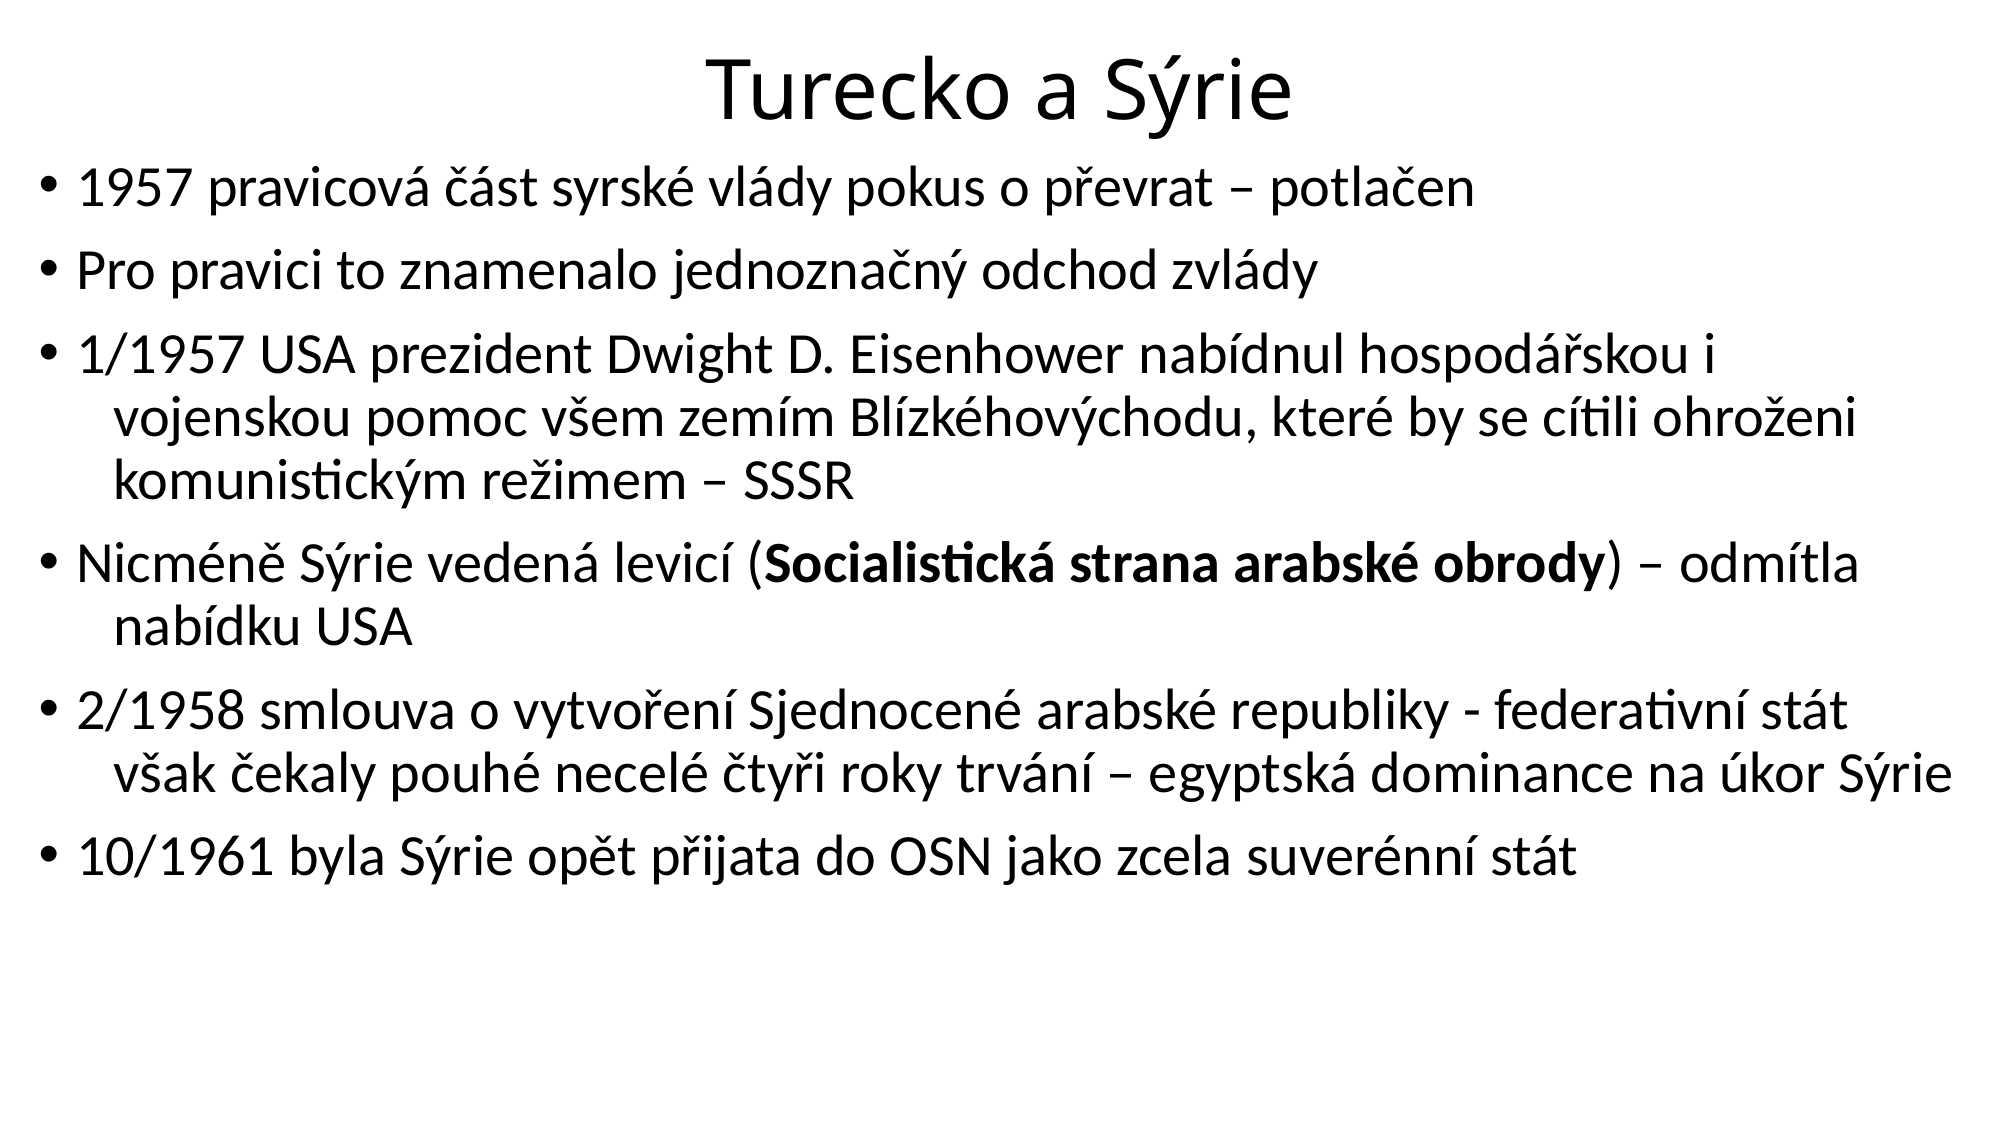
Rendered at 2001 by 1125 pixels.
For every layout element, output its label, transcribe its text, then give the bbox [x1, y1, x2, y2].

title Turecko a Sýrie [137, 37, 1863, 148]
list 1957 pravicová část syrské vlády pokus o převrat – potlačen Pro pravici to znamenalo jednoznačný odchod zvlády 1/1957 USA prezident Dwight D. Eisenhower nabídnul hospodářskou i vojenskou pomoc všem zemím Blízkéhovýchodu, které by se cítili ohroženi komunistickým režimem – SSSR Nicméně Sýrie vedená levicí (Socialistická strana arabské obrody) – odmítla nabídku USA 2/1958 smlouva o vytvoření Sjednocené arabské republiky - federativní stát však čekaly pouhé necelé čtyři roky trvání – egyptská dominance na úkor Sýrie 10/1961 byla Sýrie opět přijata do OSN jako zcela suverénní stát [23, 148, 1979, 1125]
